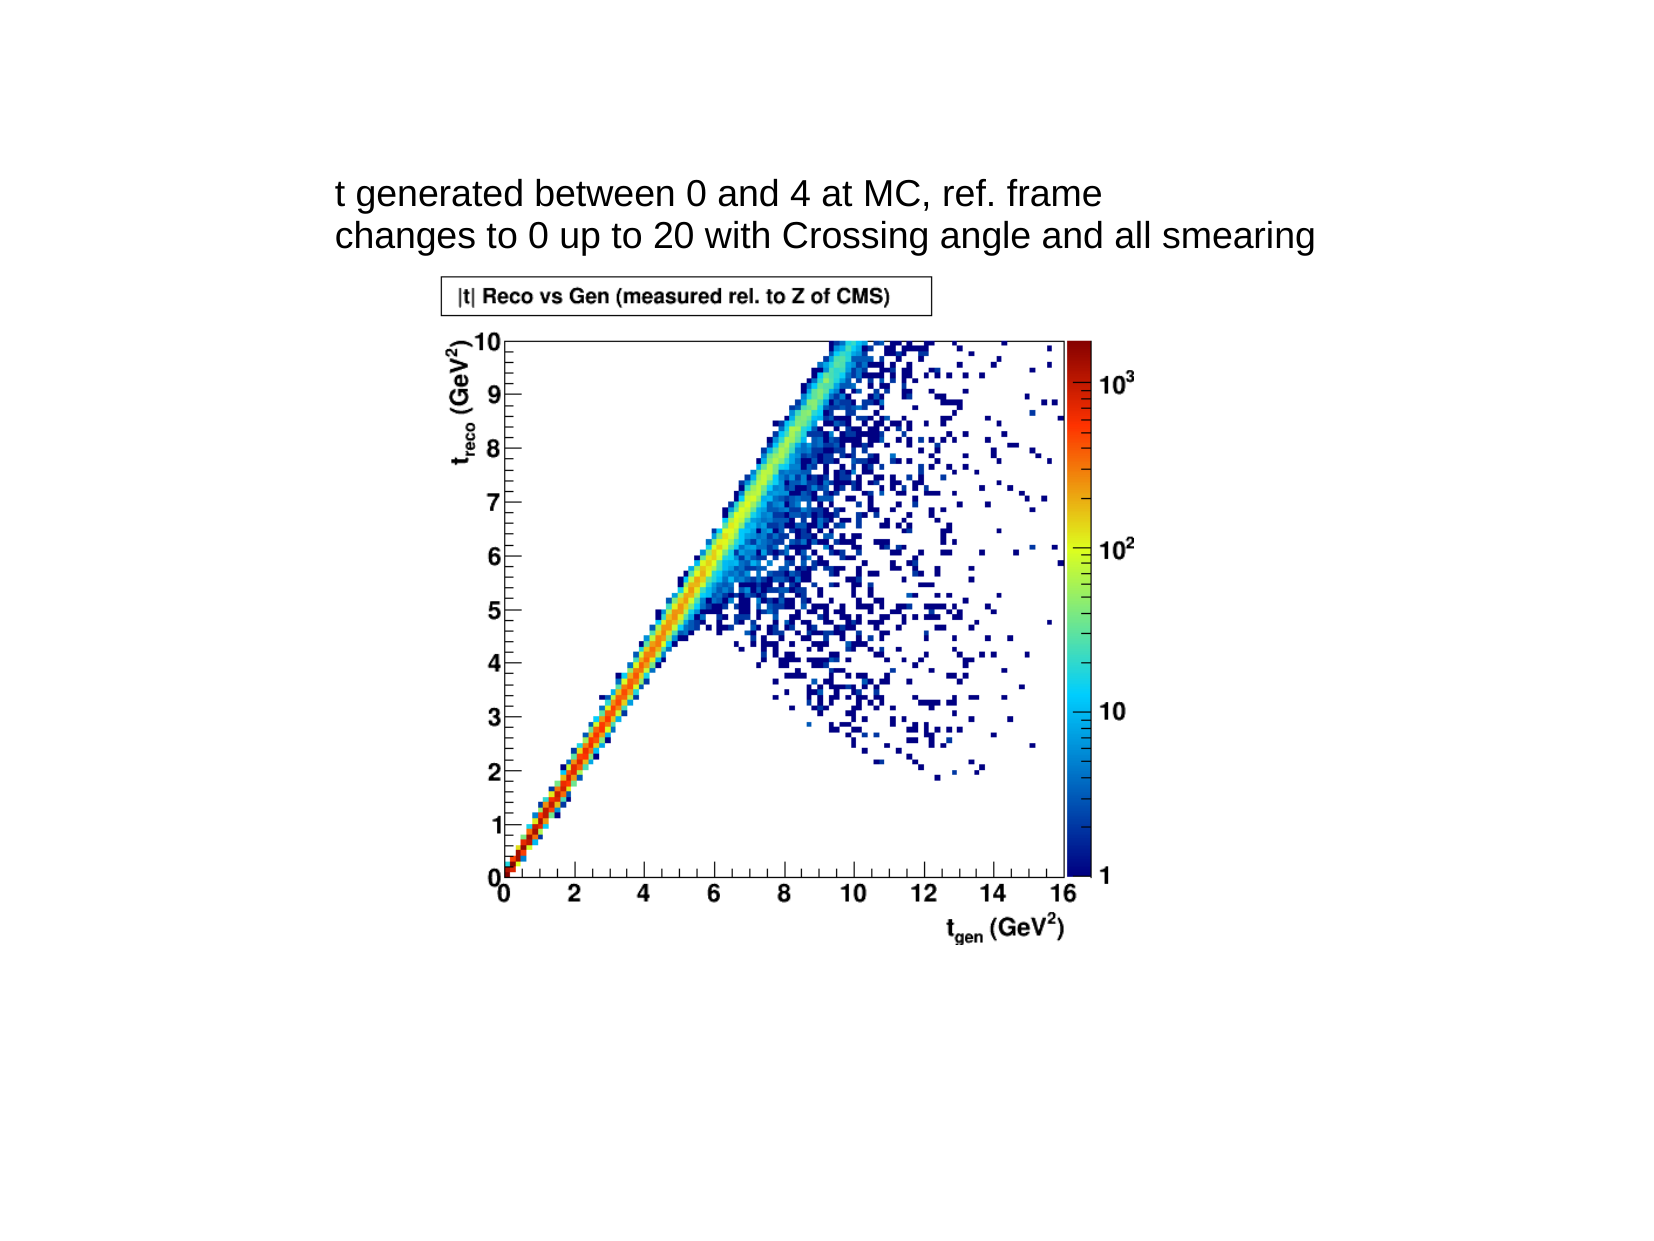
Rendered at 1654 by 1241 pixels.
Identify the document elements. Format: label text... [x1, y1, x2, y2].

text_box t generated between 0 and 4 at MC, ref. frame changes to 0 up to 20 with Crossing angle and all smearing [319, 165, 1334, 264]
picture [435, 274, 1134, 946]
